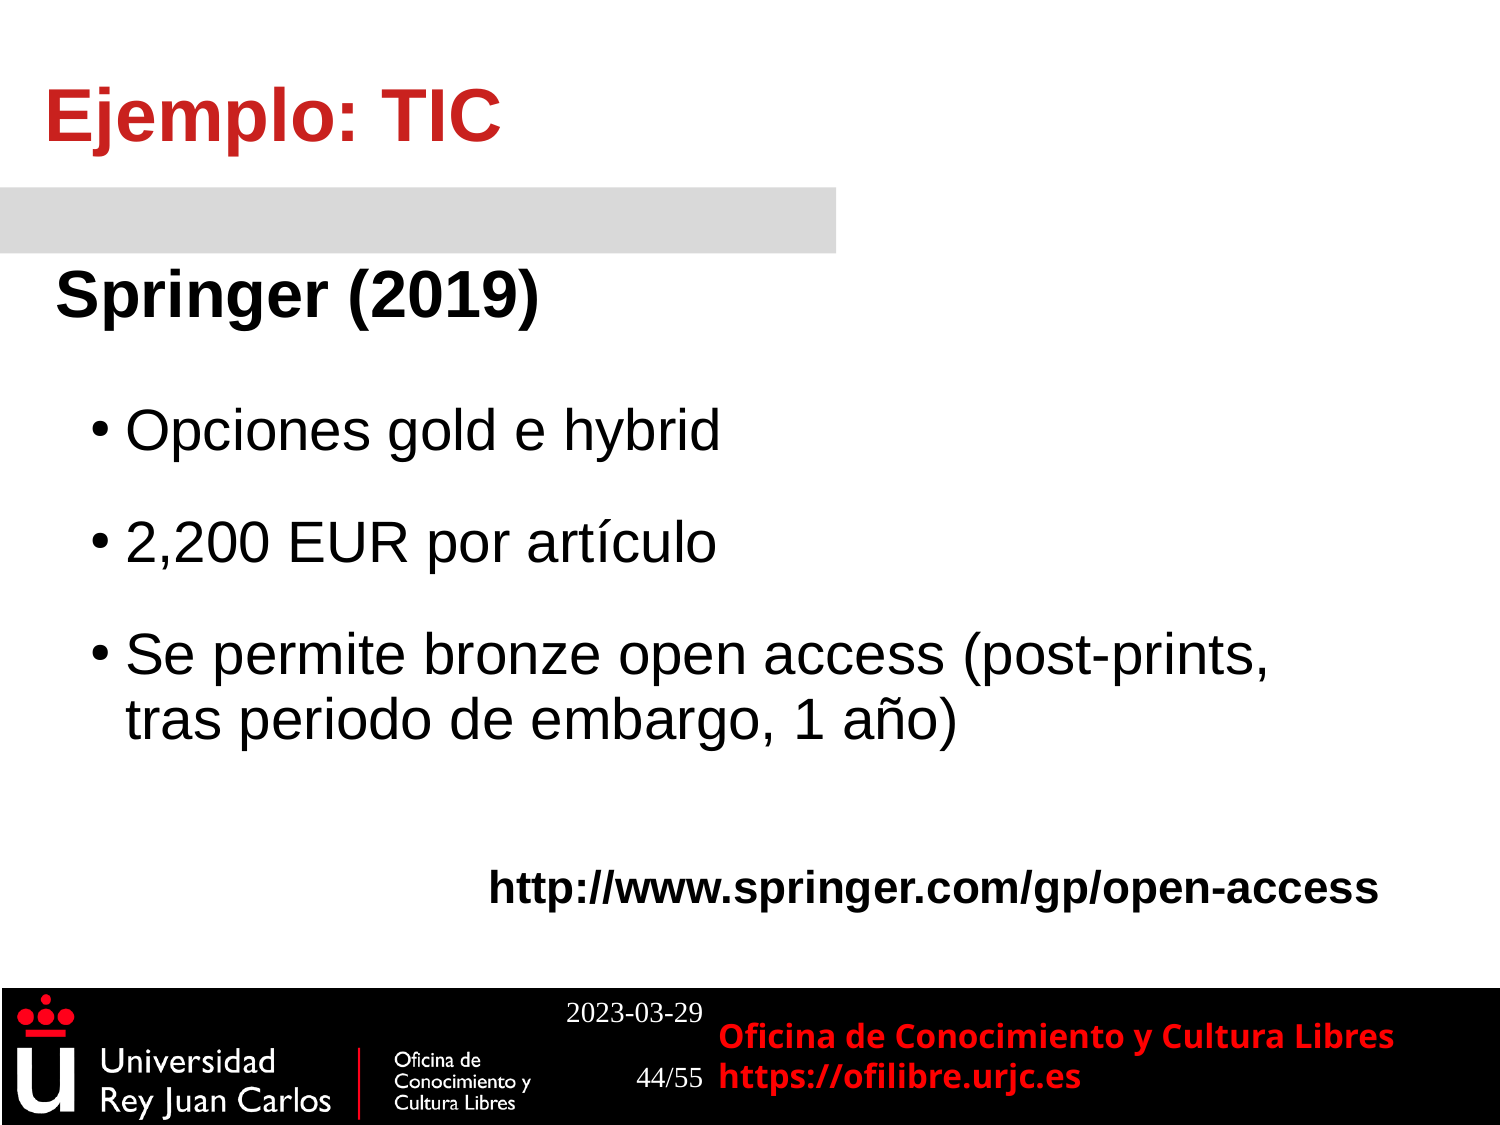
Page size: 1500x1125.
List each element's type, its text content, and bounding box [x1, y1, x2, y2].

text_box Ejemplo: TIC [30, 66, 1036, 249]
picture [17, 994, 531, 1120]
title [75, 7, 1425, 196]
text_box Opciones gold e hybrid 2,200 EUR por artículo Se permite bronze open access (post-prints, tras periodo de embargo, 1 año) [75, 390, 1351, 760]
text_box Springer (2019) [40, 249, 811, 340]
text_box http://www.springer.com/gp/open-access [45, 855, 1396, 922]
